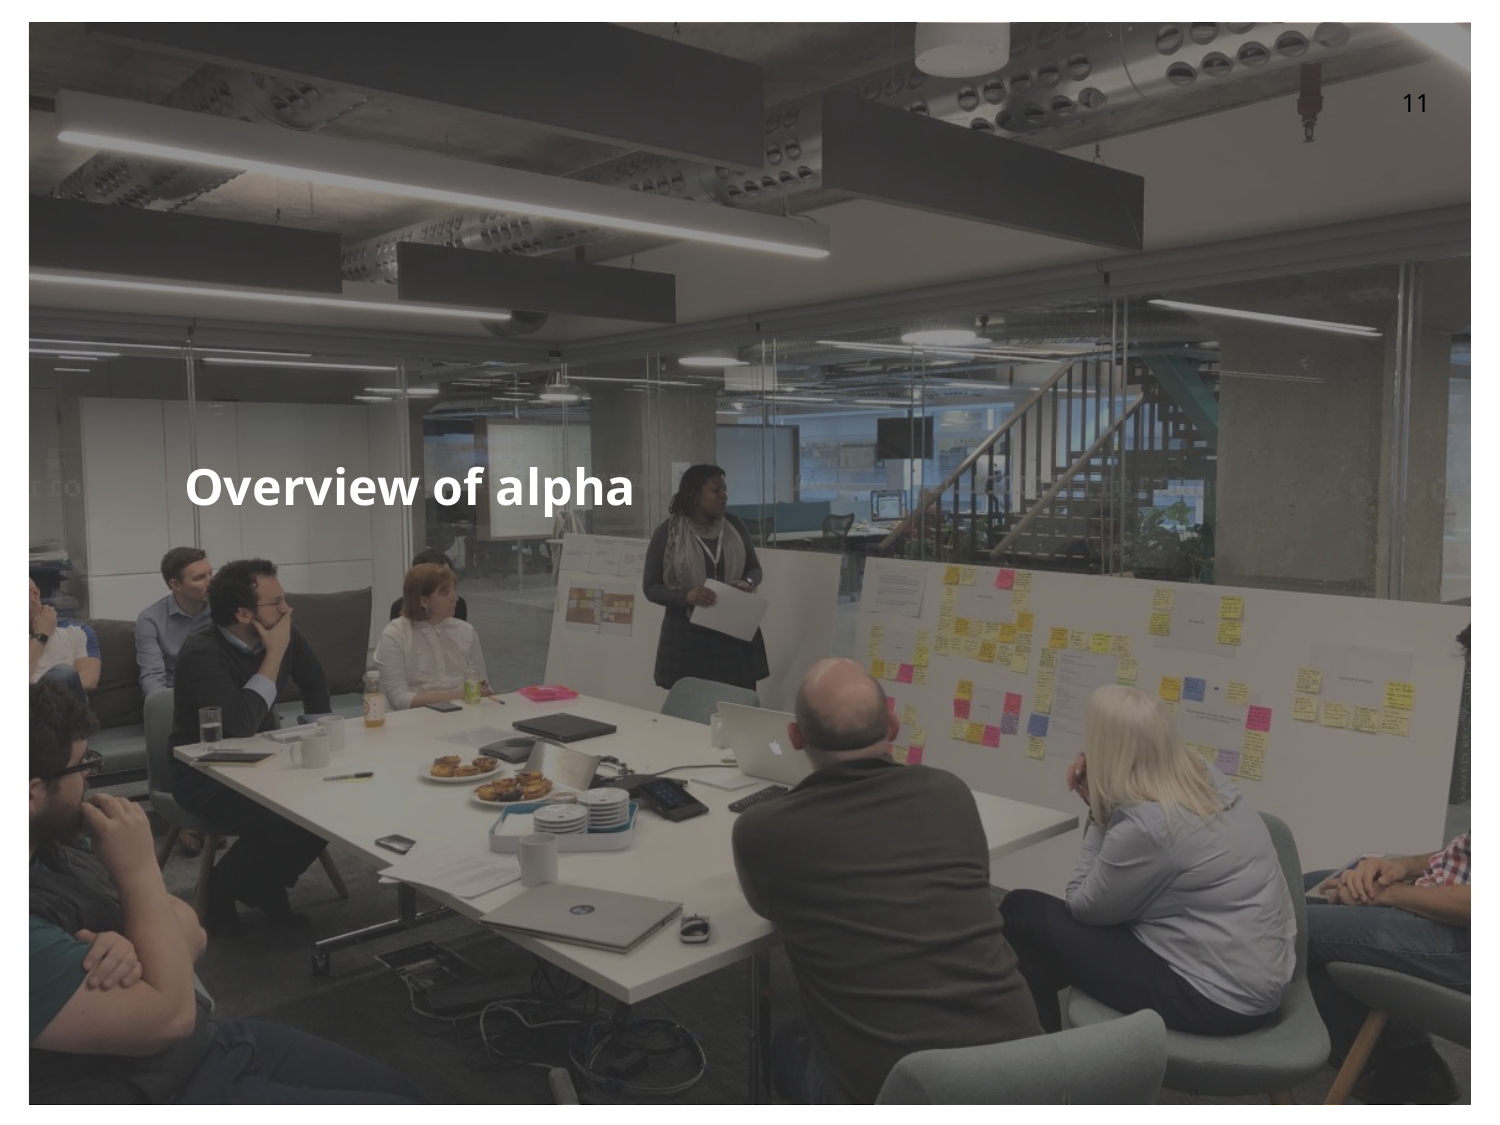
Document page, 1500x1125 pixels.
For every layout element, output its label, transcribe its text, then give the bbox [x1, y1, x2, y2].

text_box [28, 22, 1471, 1105]
slide_number <number> [1388, 87, 1431, 148]
text_box Overview of alpha [184, 455, 1095, 516]
